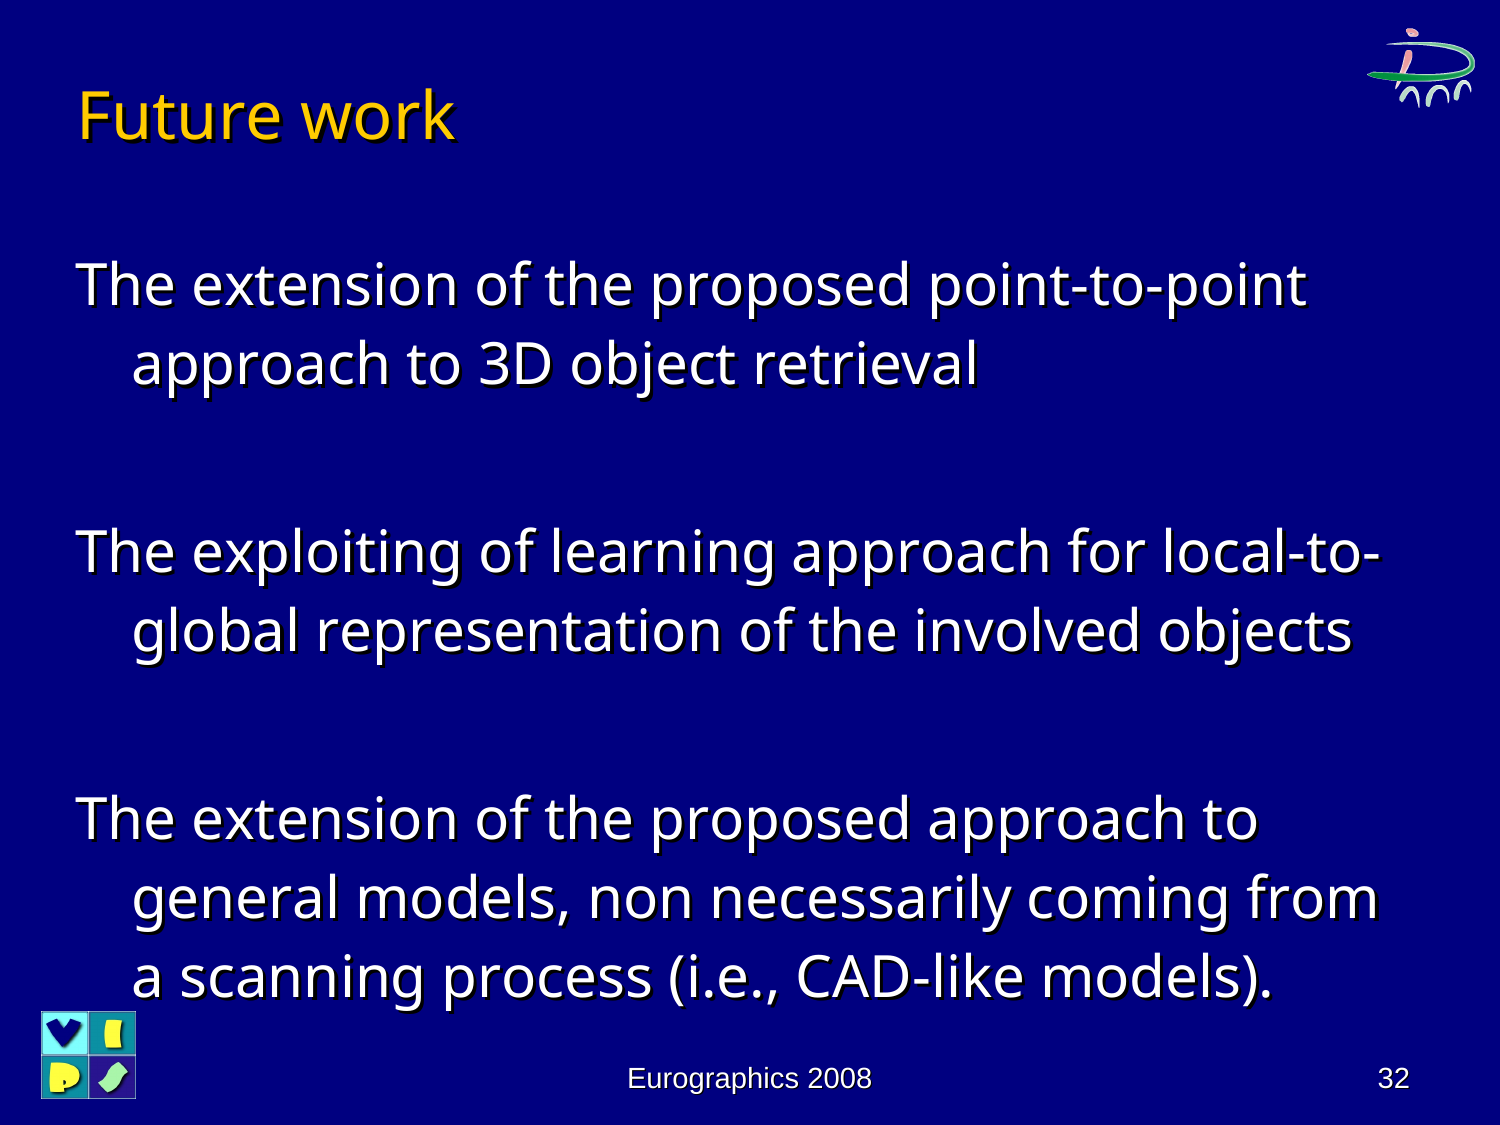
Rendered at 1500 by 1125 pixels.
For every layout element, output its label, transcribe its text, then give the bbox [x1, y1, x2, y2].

list The extension of the proposed point-to-point approach to 3D object retrieval The exploiting of learning approach for local-to-global representation of the involved objects The extension of the proposed approach to general models, non necessarily coming from a scanning process (i.e., CAD-like models). [75, 243, 1426, 973]
picture [41, 1011, 136, 1099]
picture [1367, 28, 1475, 108]
title Future work [76, 33, 1427, 194]
